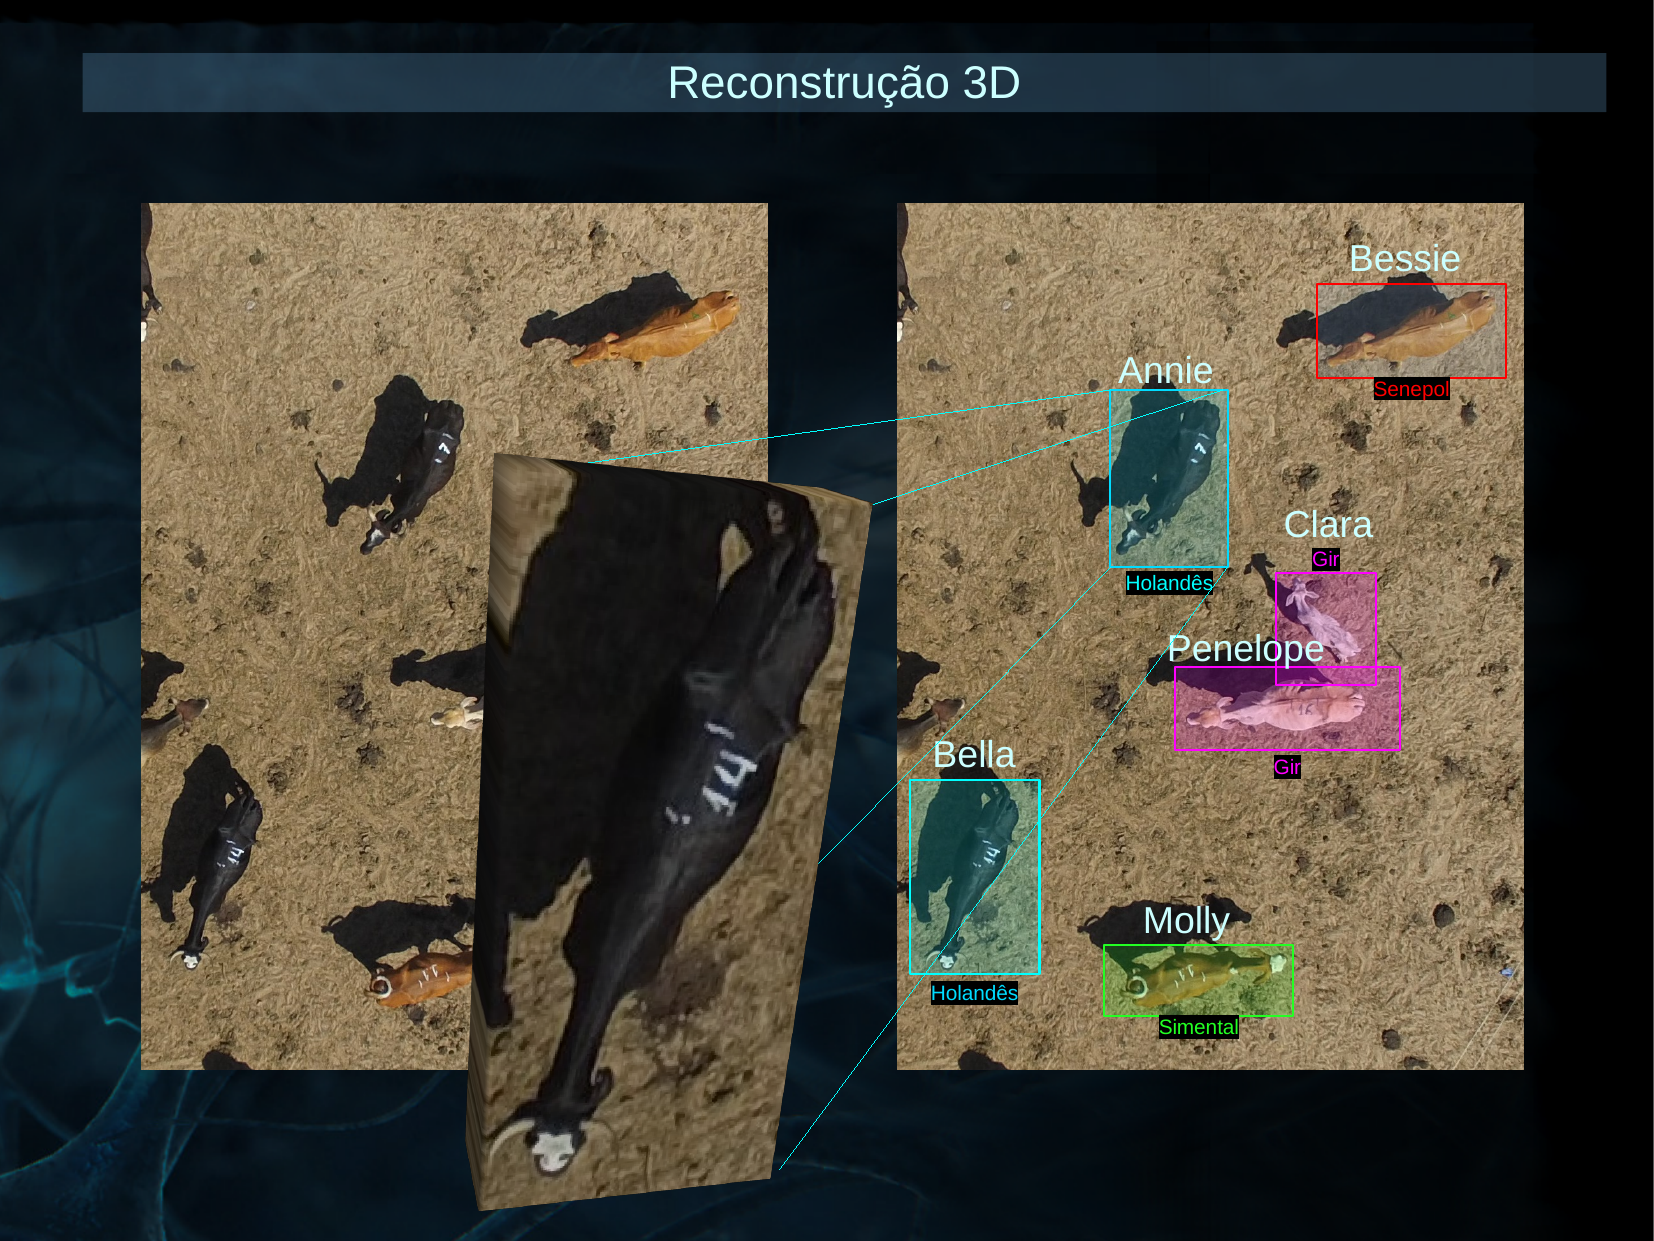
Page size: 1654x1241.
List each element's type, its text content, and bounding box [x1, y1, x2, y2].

text_box Gir [1175, 667, 1400, 751]
text_box Bessie [1304, 230, 1507, 330]
text_box Molly [1085, 891, 1288, 957]
text_box Holandês [1110, 400, 1229, 568]
text_box Penelope [1144, 620, 1347, 686]
text_box Clara [1227, 496, 1430, 562]
picture [0, 0, 1654, 1241]
text_box Simental [1104, 945, 1294, 1016]
text_box Senepol [1317, 330, 1507, 379]
text_box Reconstrução 3D [82, 53, 1607, 113]
text_box Annie [1103, 342, 1229, 400]
text_box Bella [873, 726, 1075, 792]
text_box Holandês [909, 792, 1040, 974]
text_box Gir [1275, 572, 1377, 686]
